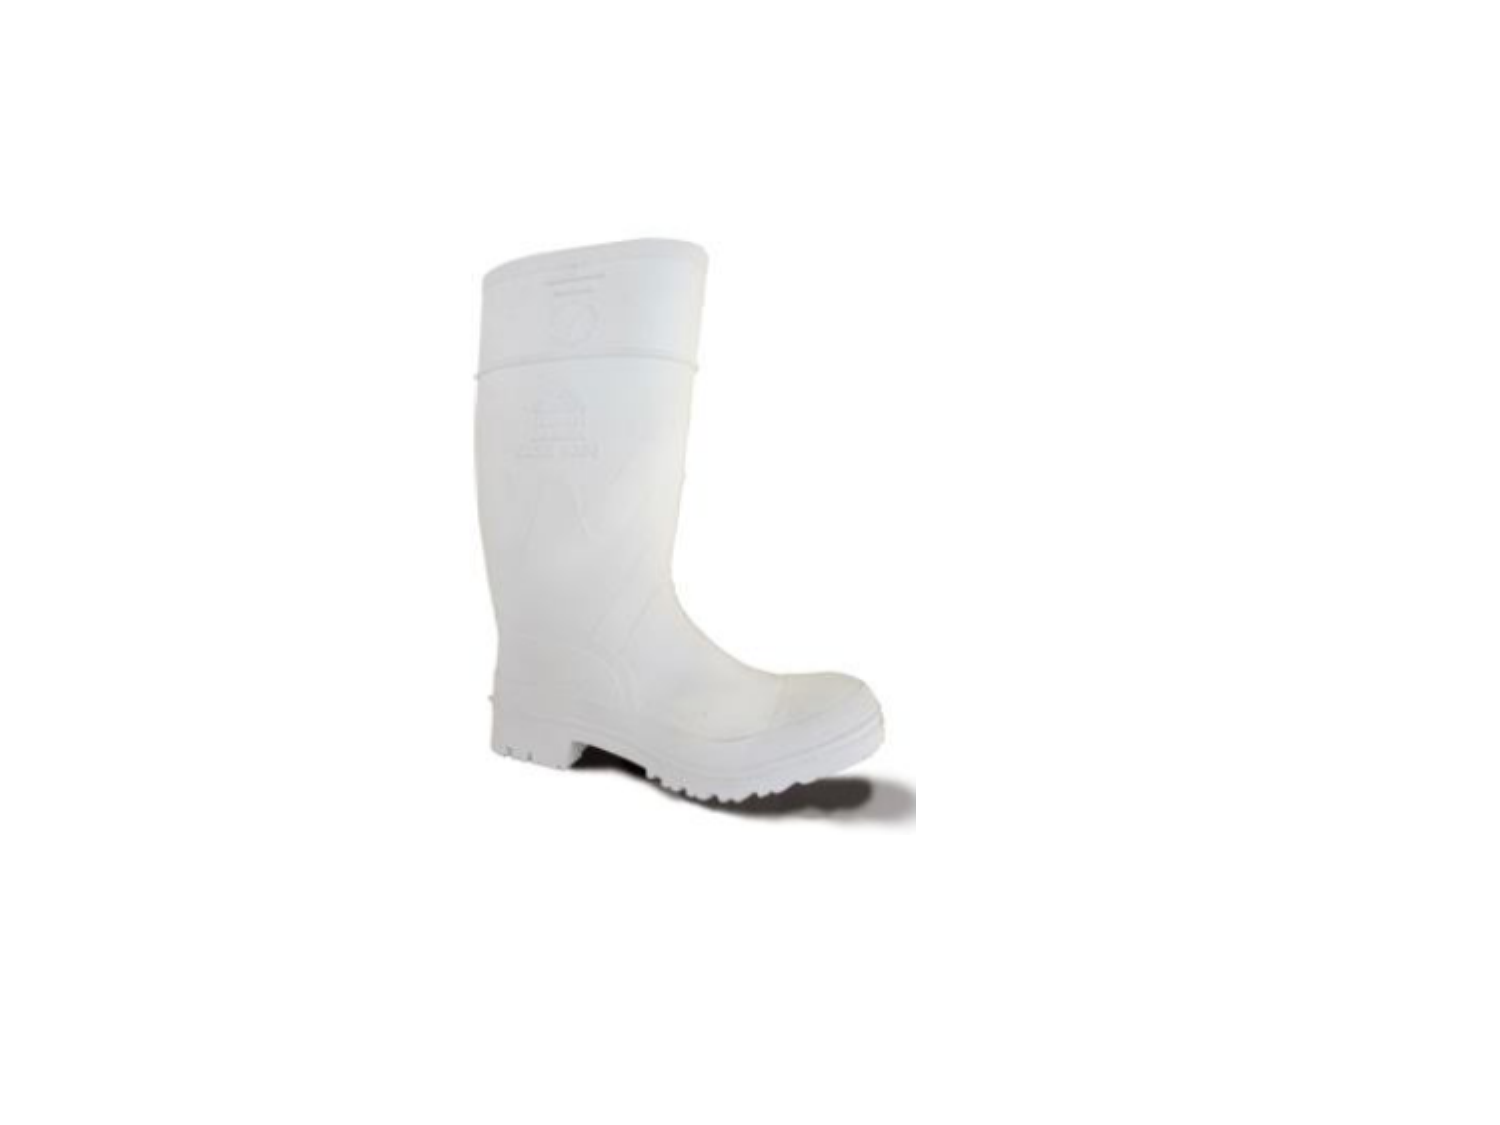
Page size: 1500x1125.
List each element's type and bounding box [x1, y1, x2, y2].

chart [442, 219, 916, 835]
